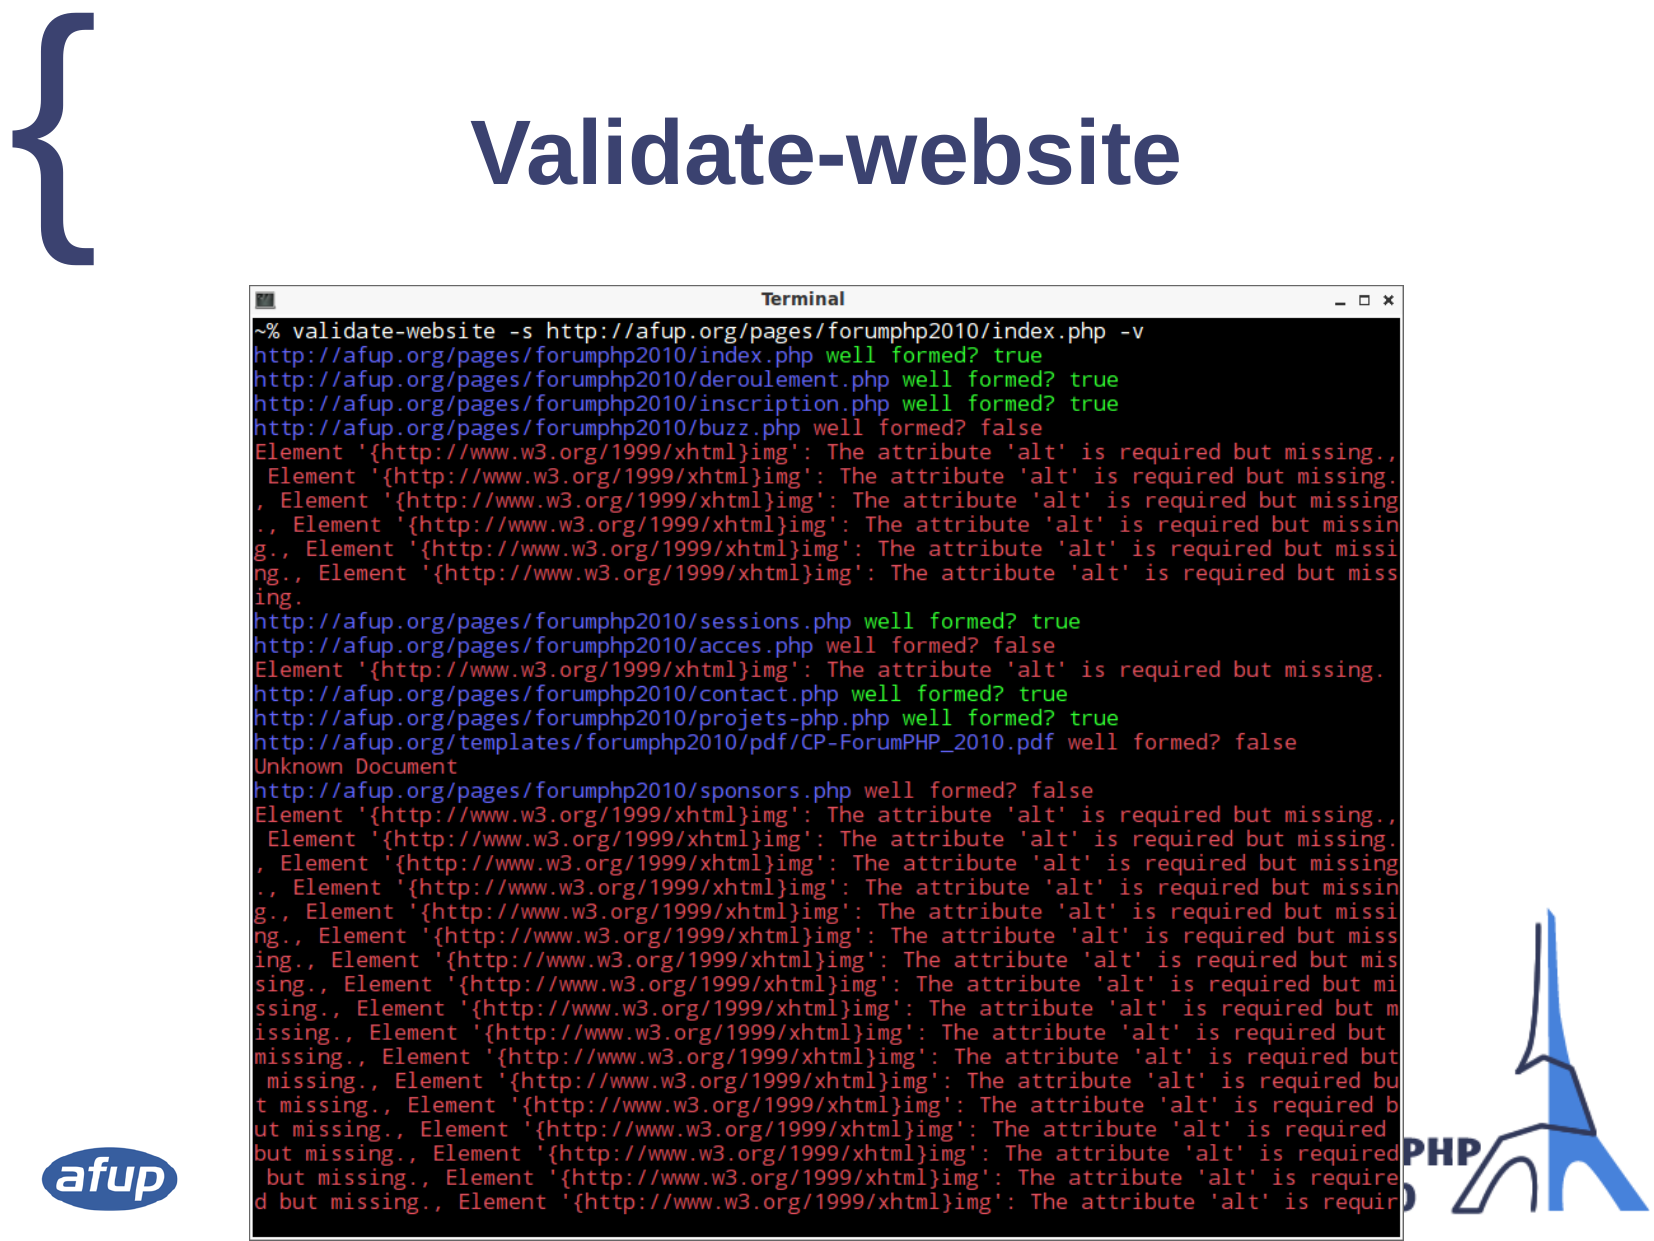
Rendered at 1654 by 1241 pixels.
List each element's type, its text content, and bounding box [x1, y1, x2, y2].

picture [249, 285, 1650, 1241]
picture [41, 1146, 178, 1211]
title Validate-website [82, 56, 1571, 250]
